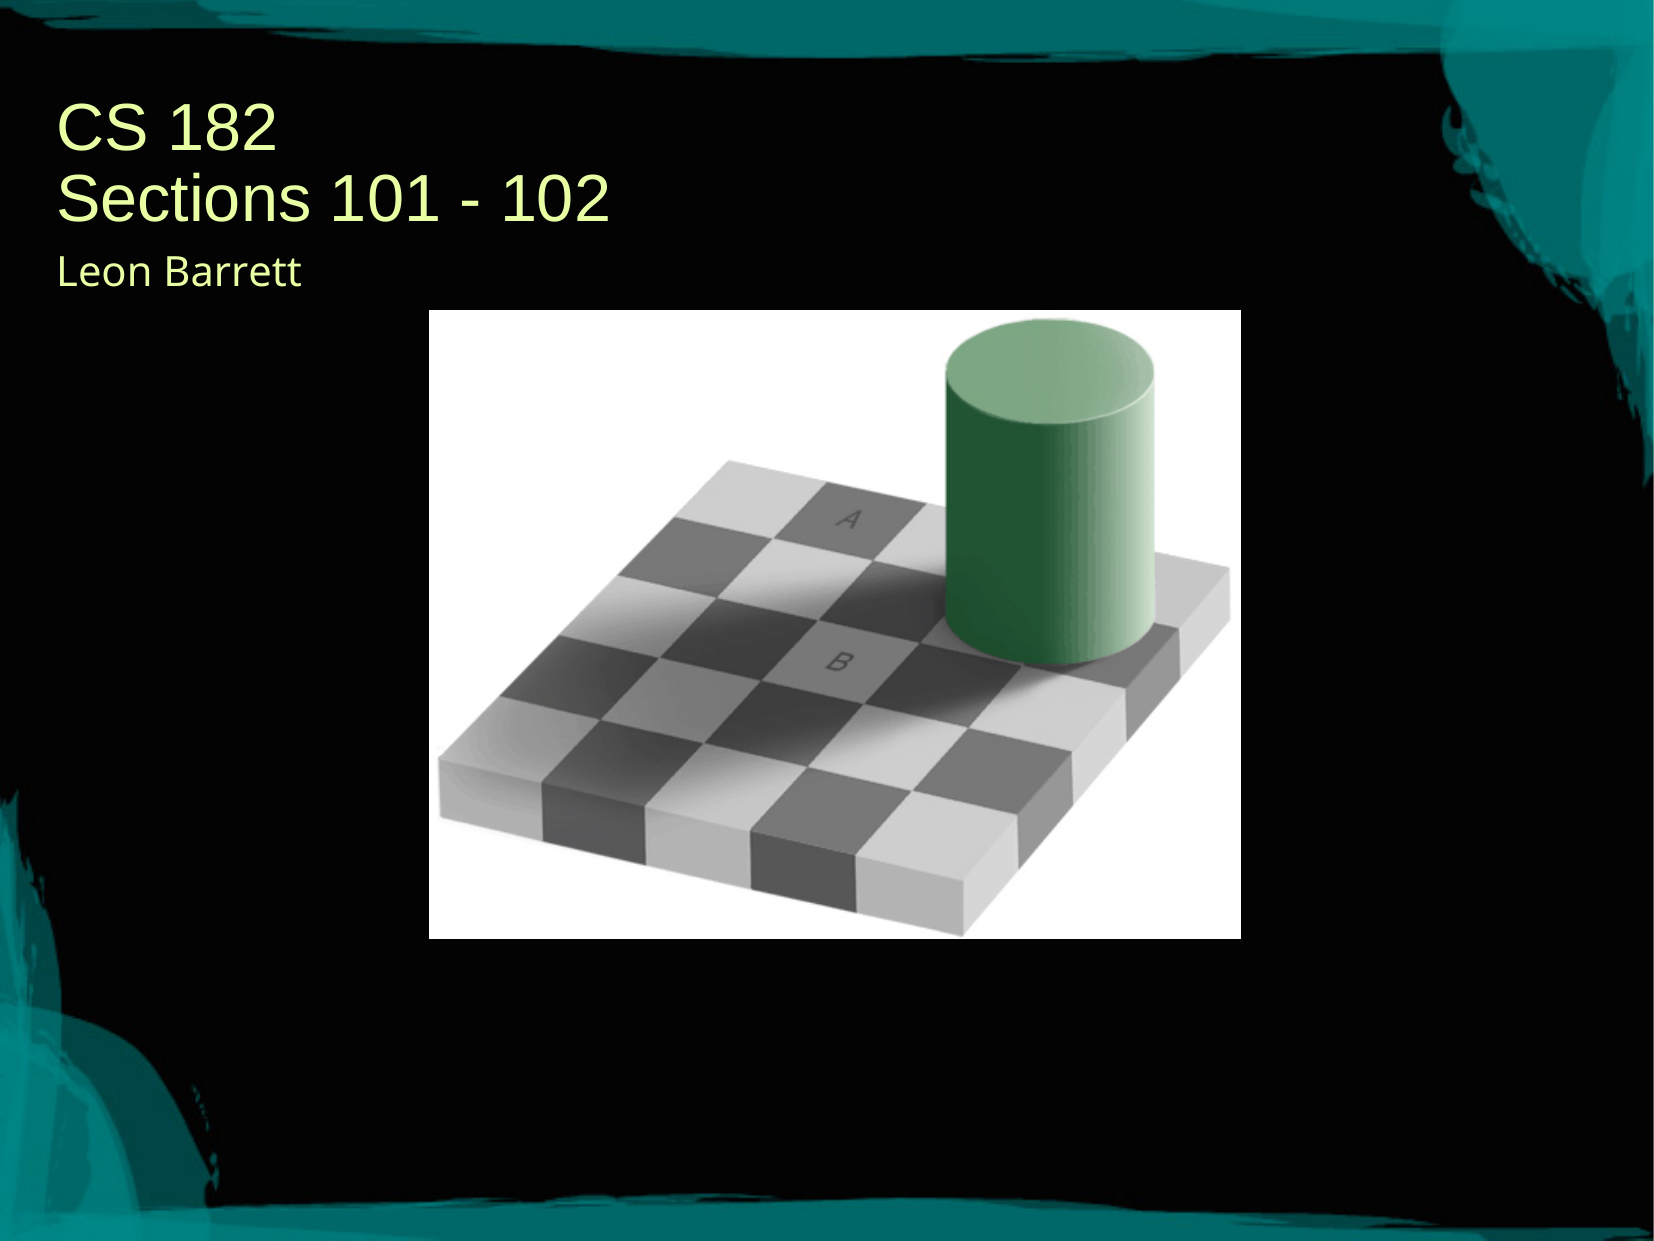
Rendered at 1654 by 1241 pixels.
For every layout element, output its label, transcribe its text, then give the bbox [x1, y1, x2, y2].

subtitle Leon Barrett [41, 234, 813, 414]
picture [0, 0, 1654, 1241]
title CS 182 Sections 101 - 102 [41, 34, 1144, 244]
